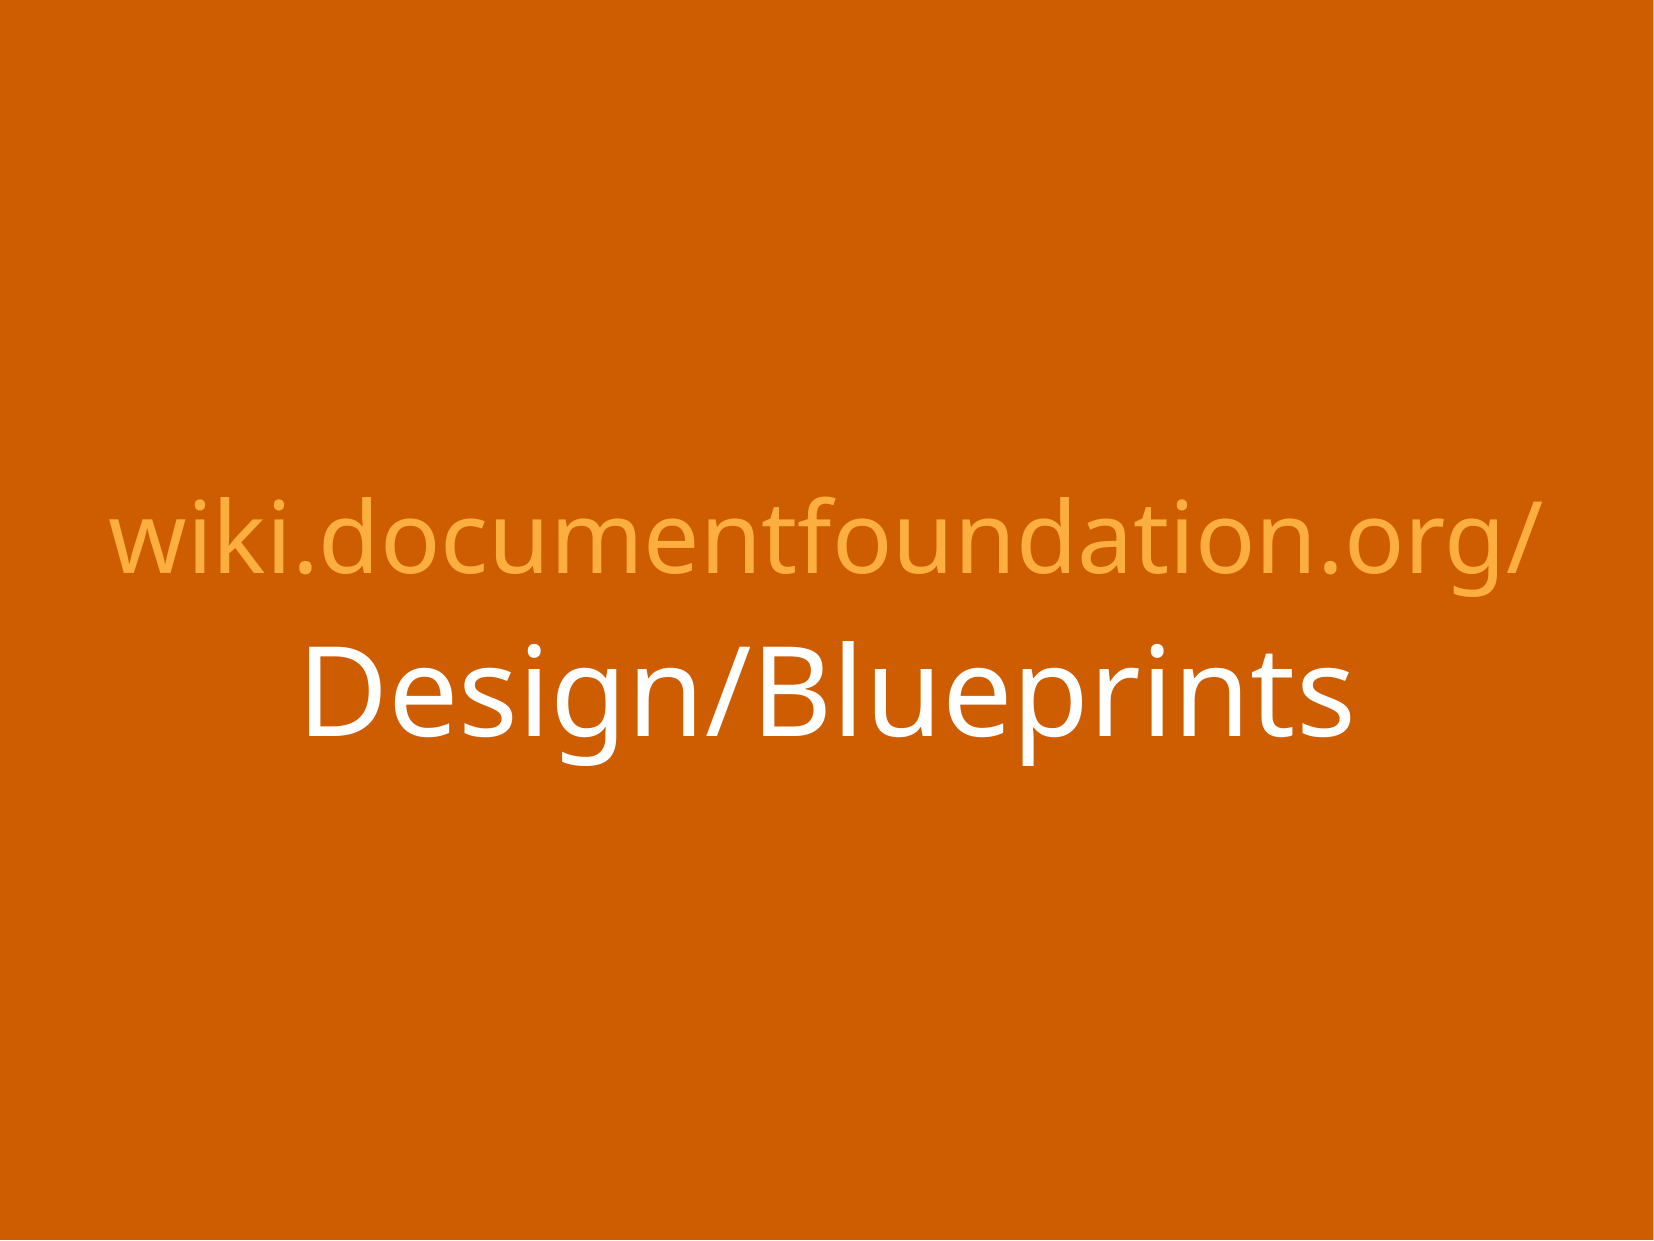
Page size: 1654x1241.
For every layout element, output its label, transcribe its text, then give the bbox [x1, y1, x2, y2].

title wiki.documentfoundation.org/ Design/Blueprints [82, 485, 1571, 756]
